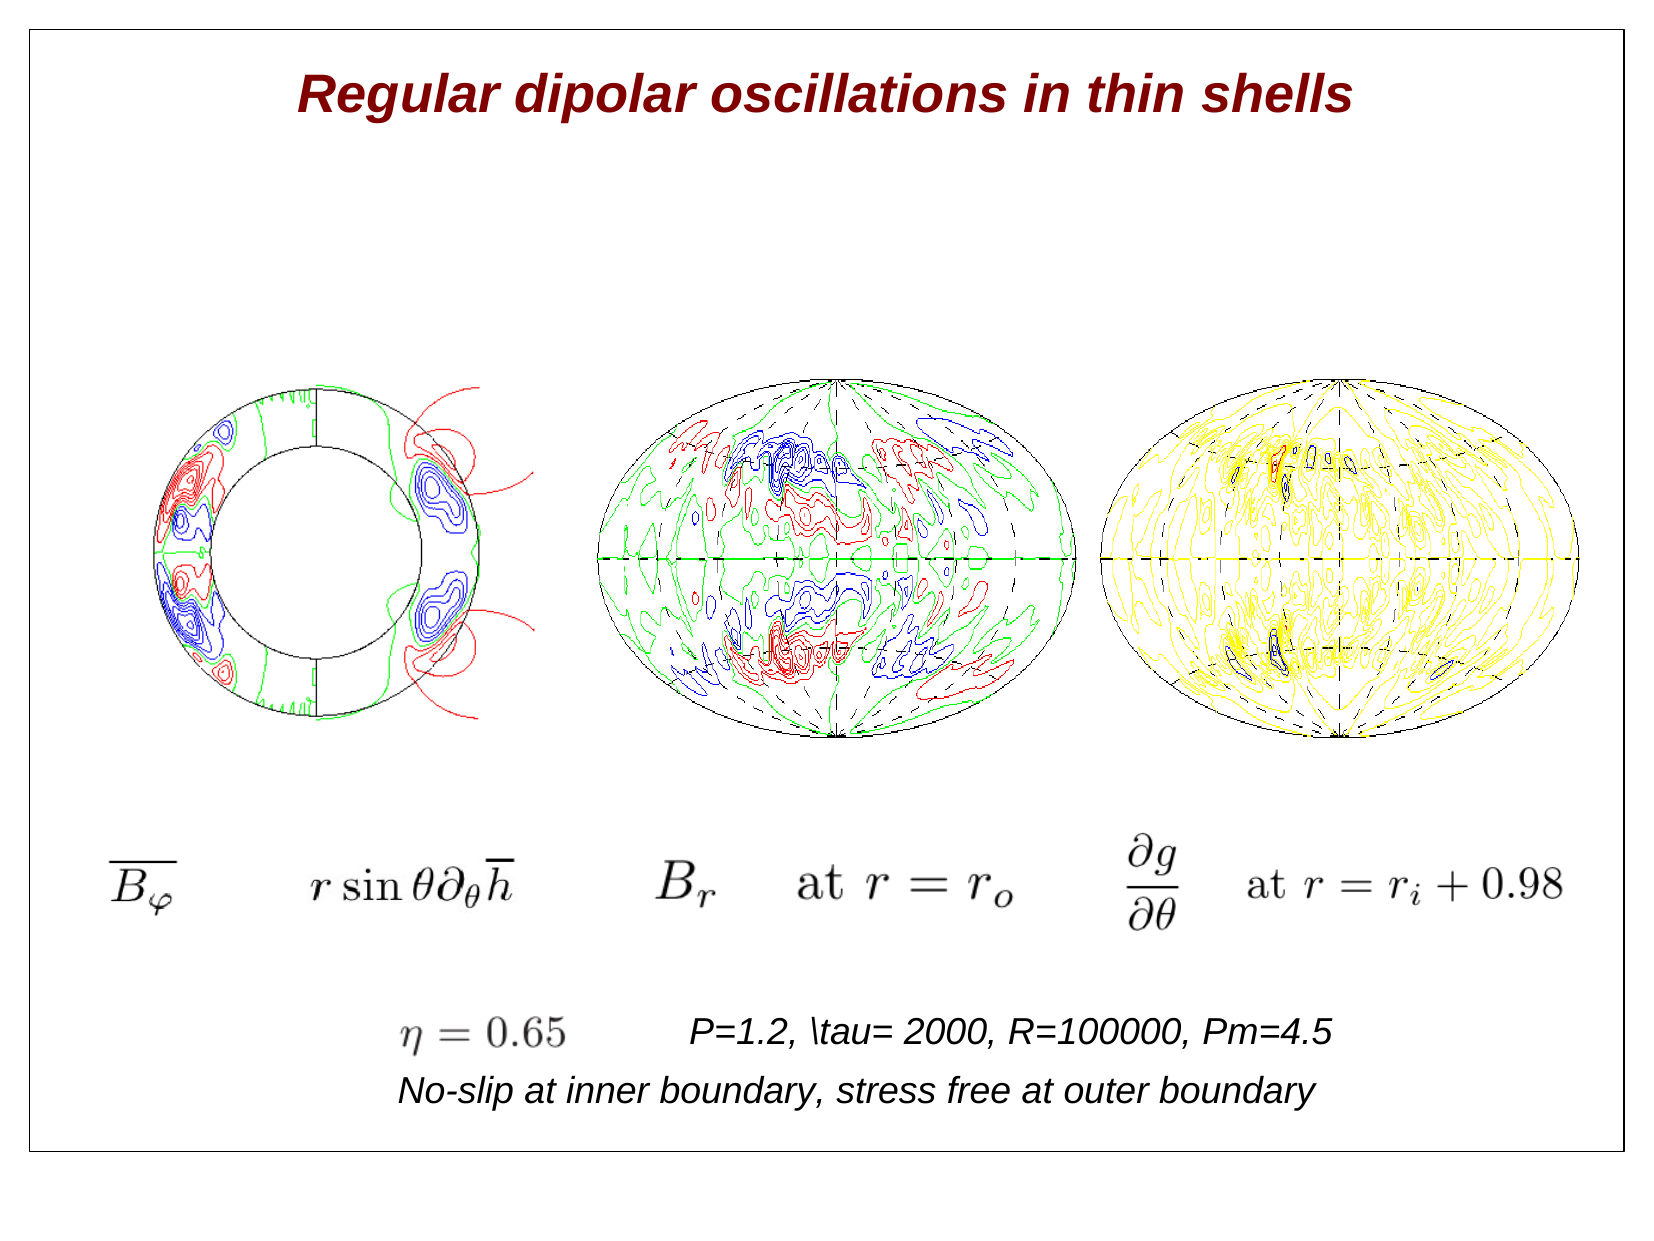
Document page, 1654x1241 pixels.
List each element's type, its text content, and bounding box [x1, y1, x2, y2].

picture [390, 1005, 575, 1065]
picture [59, 298, 562, 811]
text_box P=1.2, \tau= 2000, R=100000, Pm=4.5 [674, 1003, 1348, 1061]
text_box No-slip at inner boundary, stress free at outer boundary [383, 1063, 1331, 1120]
text_box Regular dipolar oscillations in thin shells [282, 56, 1371, 133]
picture [70, 843, 550, 928]
picture [1123, 826, 1565, 945]
picture [649, 856, 1025, 916]
picture [589, 303, 1595, 806]
